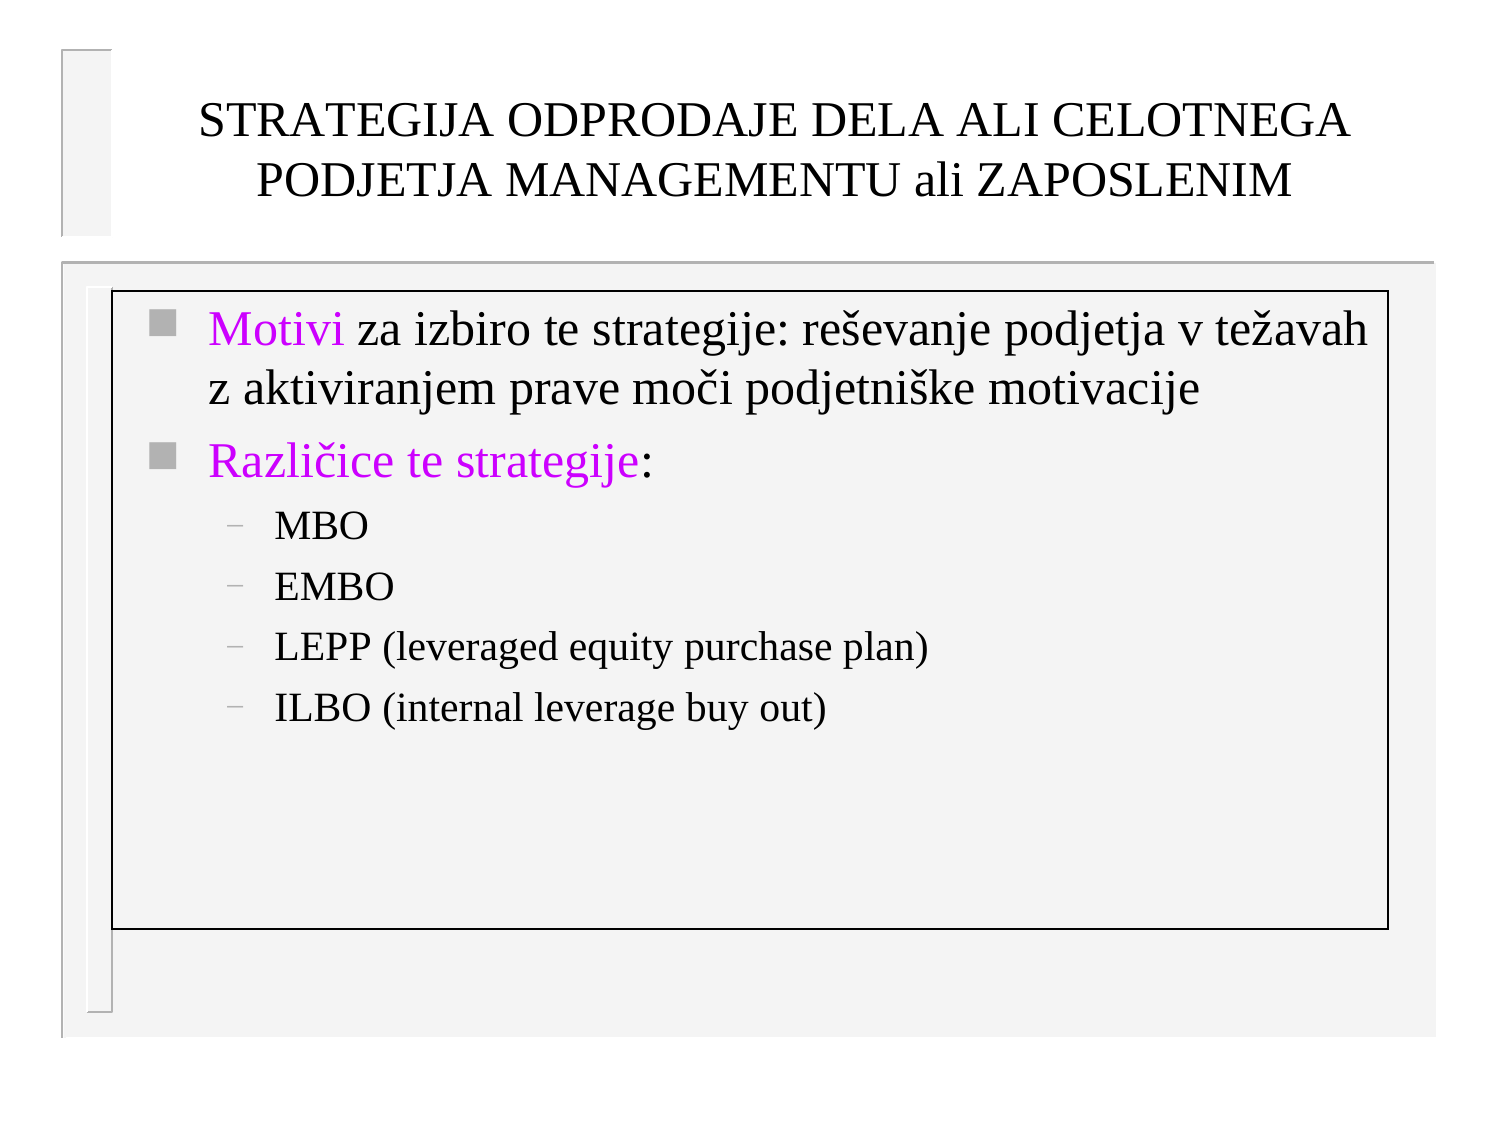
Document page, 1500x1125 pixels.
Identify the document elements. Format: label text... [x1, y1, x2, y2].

title STRATEGIJA ODPRODAJE DELA ALI CELOTNEGA PODJETJA MANAGEMENTU ali ZAPOSLENIM [137, 56, 1413, 238]
list Motivi za izbiro te strategije: reševanje podjetja v težavah z aktiviranjem prave moči podjetniške motivacije Različice te strategije: MBO EMBO LEPP (leveraged equity purchase plan) ILBO (internal leverage buy out) [137, 292, 1387, 928]
list Motivi za izbiro te strategije: reševanje podjetja v težavah z aktiviranjem prave moči podjetniške motivacije Različice te strategije: MBO EMBO LEPP (leveraged equity purchase plan) ILBO (internal leverage buy out) [137, 287, 1413, 963]
